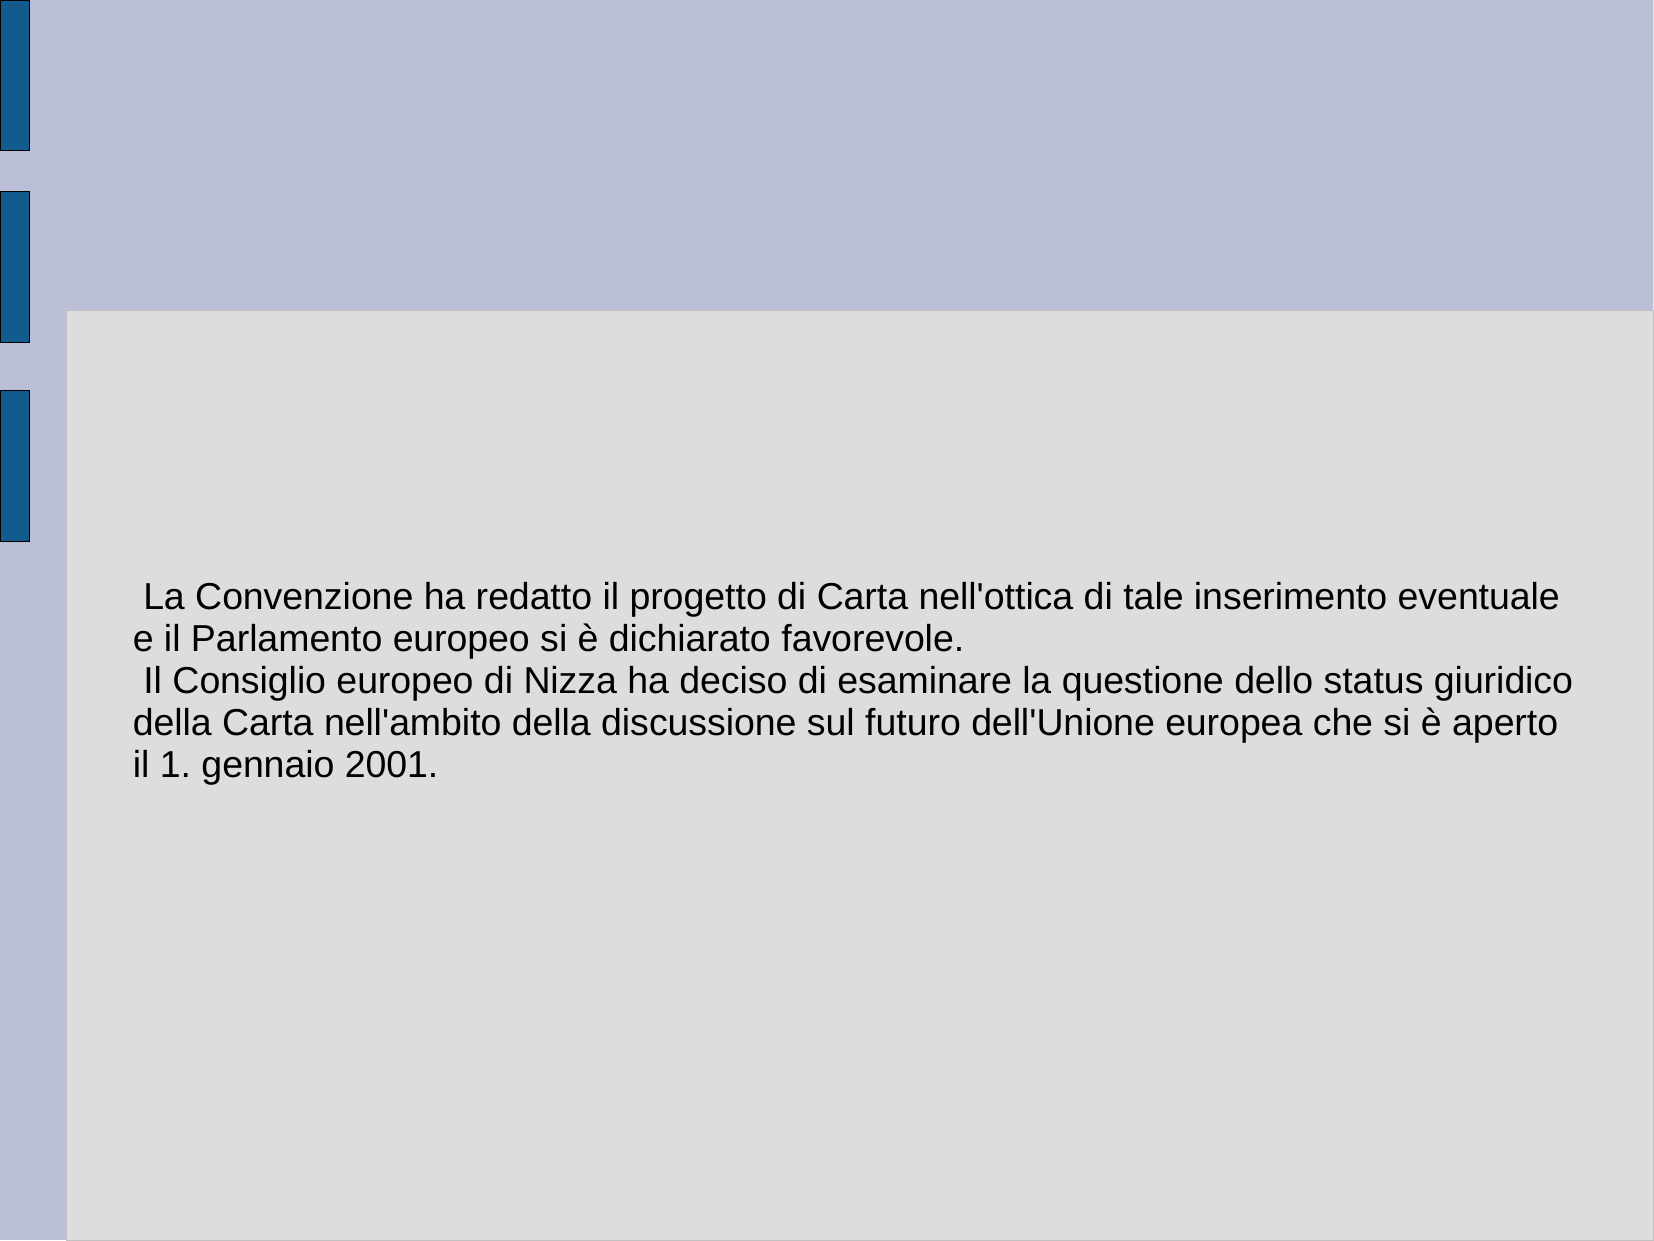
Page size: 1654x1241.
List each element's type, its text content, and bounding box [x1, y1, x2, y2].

text_box La Convenzione ha redatto il progetto di Carta nell'ottica di tale inserimento eventuale e il Parlamento europeo si è dichiarato favorevole. Il Consiglio europeo di Nizza ha deciso di esaminare la questione dello status giuridico della Carta nell'ambito della discussione sul futuro dell'Unione europea che si è aperto il 1. gennaio 2001. [118, 568, 1595, 794]
